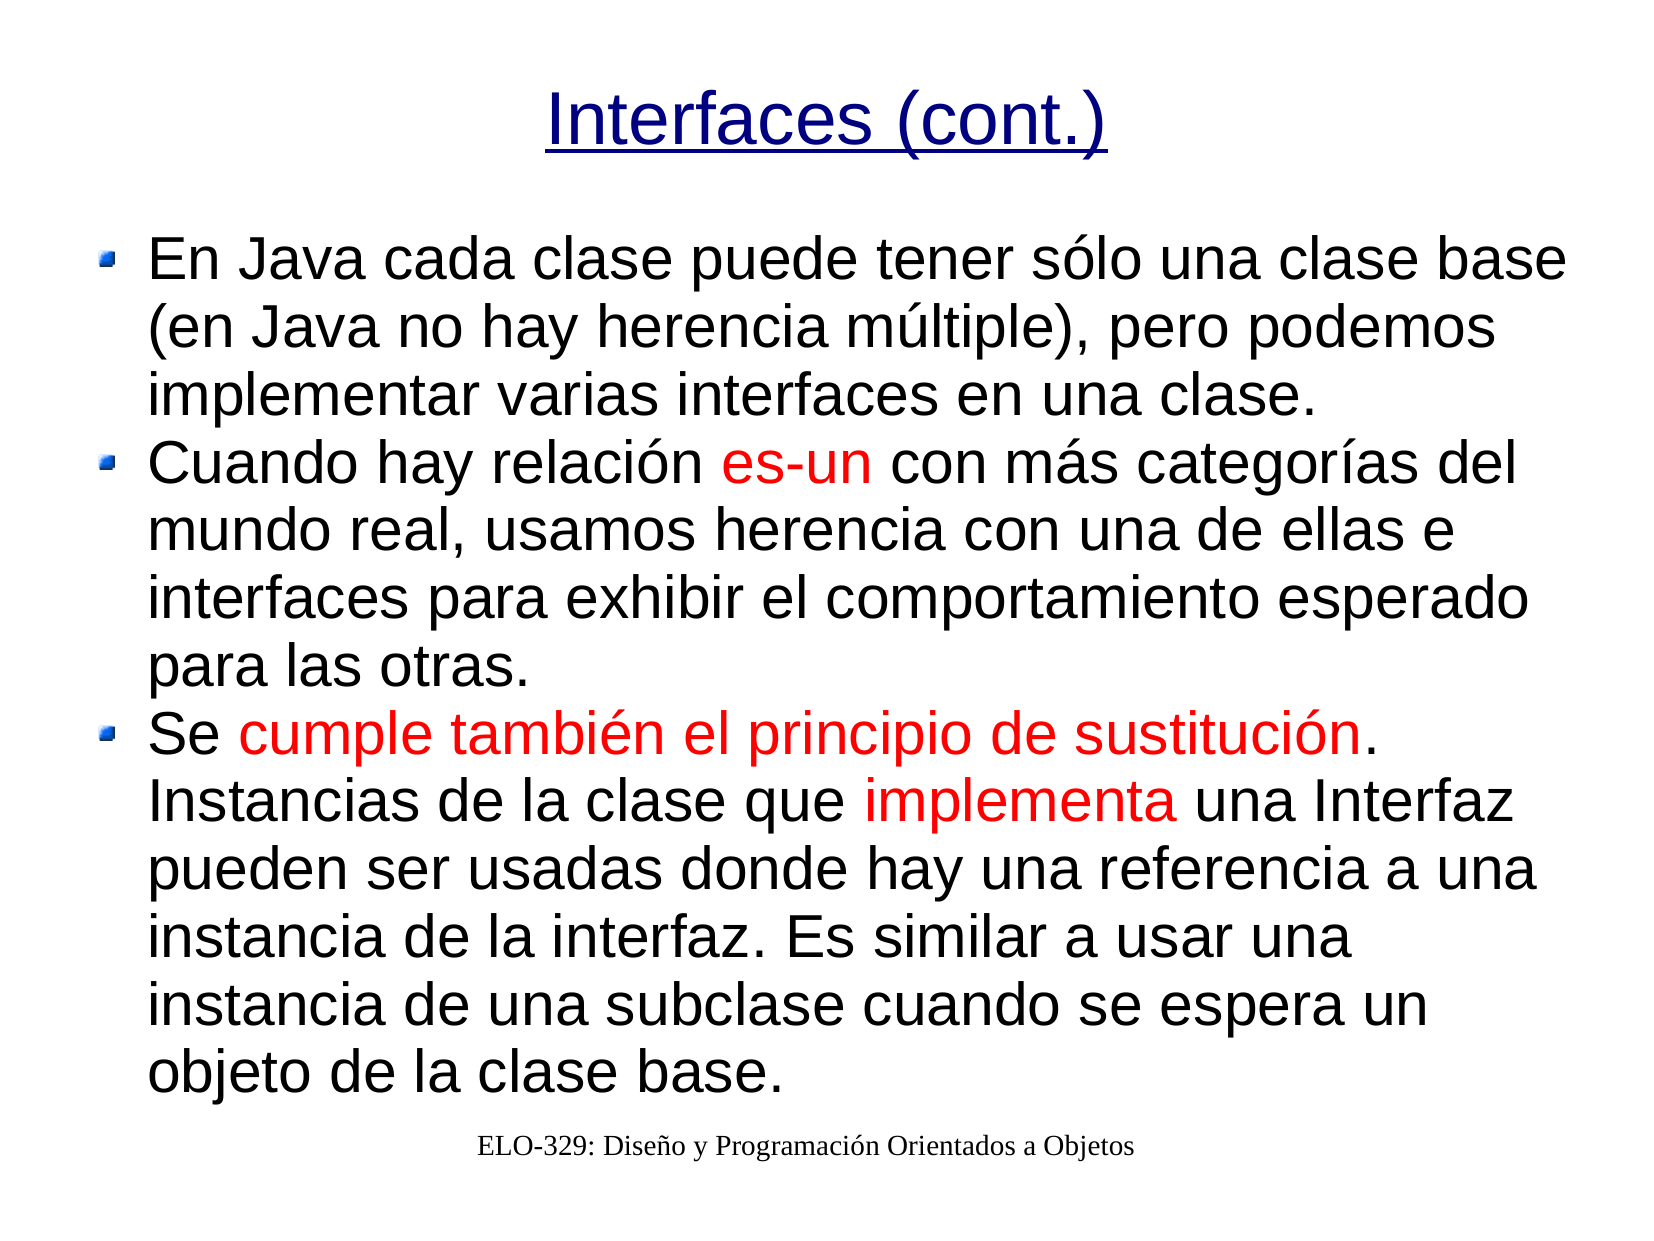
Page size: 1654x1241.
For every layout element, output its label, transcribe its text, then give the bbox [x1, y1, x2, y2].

list En Java cada clase puede tener sólo una clase base (en Java no hay herencia múltiple), pero podemos implementar varias interfaces en una clase. Cuando hay relación es-un con más categorías del mundo real, usamos herencia con una de ellas e interfaces para exhibir el comportamiento esperado para las otras. Se cumple también el principio de sustitución. Instancias de la clase que implementa una Interfaz pueden ser usadas donde hay una referencia a una instancia de la interfaz. Es similar a usar una instancia de una subclase cuando se espera un objeto de la clase base. [82, 225, 1571, 1126]
title Interfaces (cont.)‏ [82, 49, 1571, 188]
